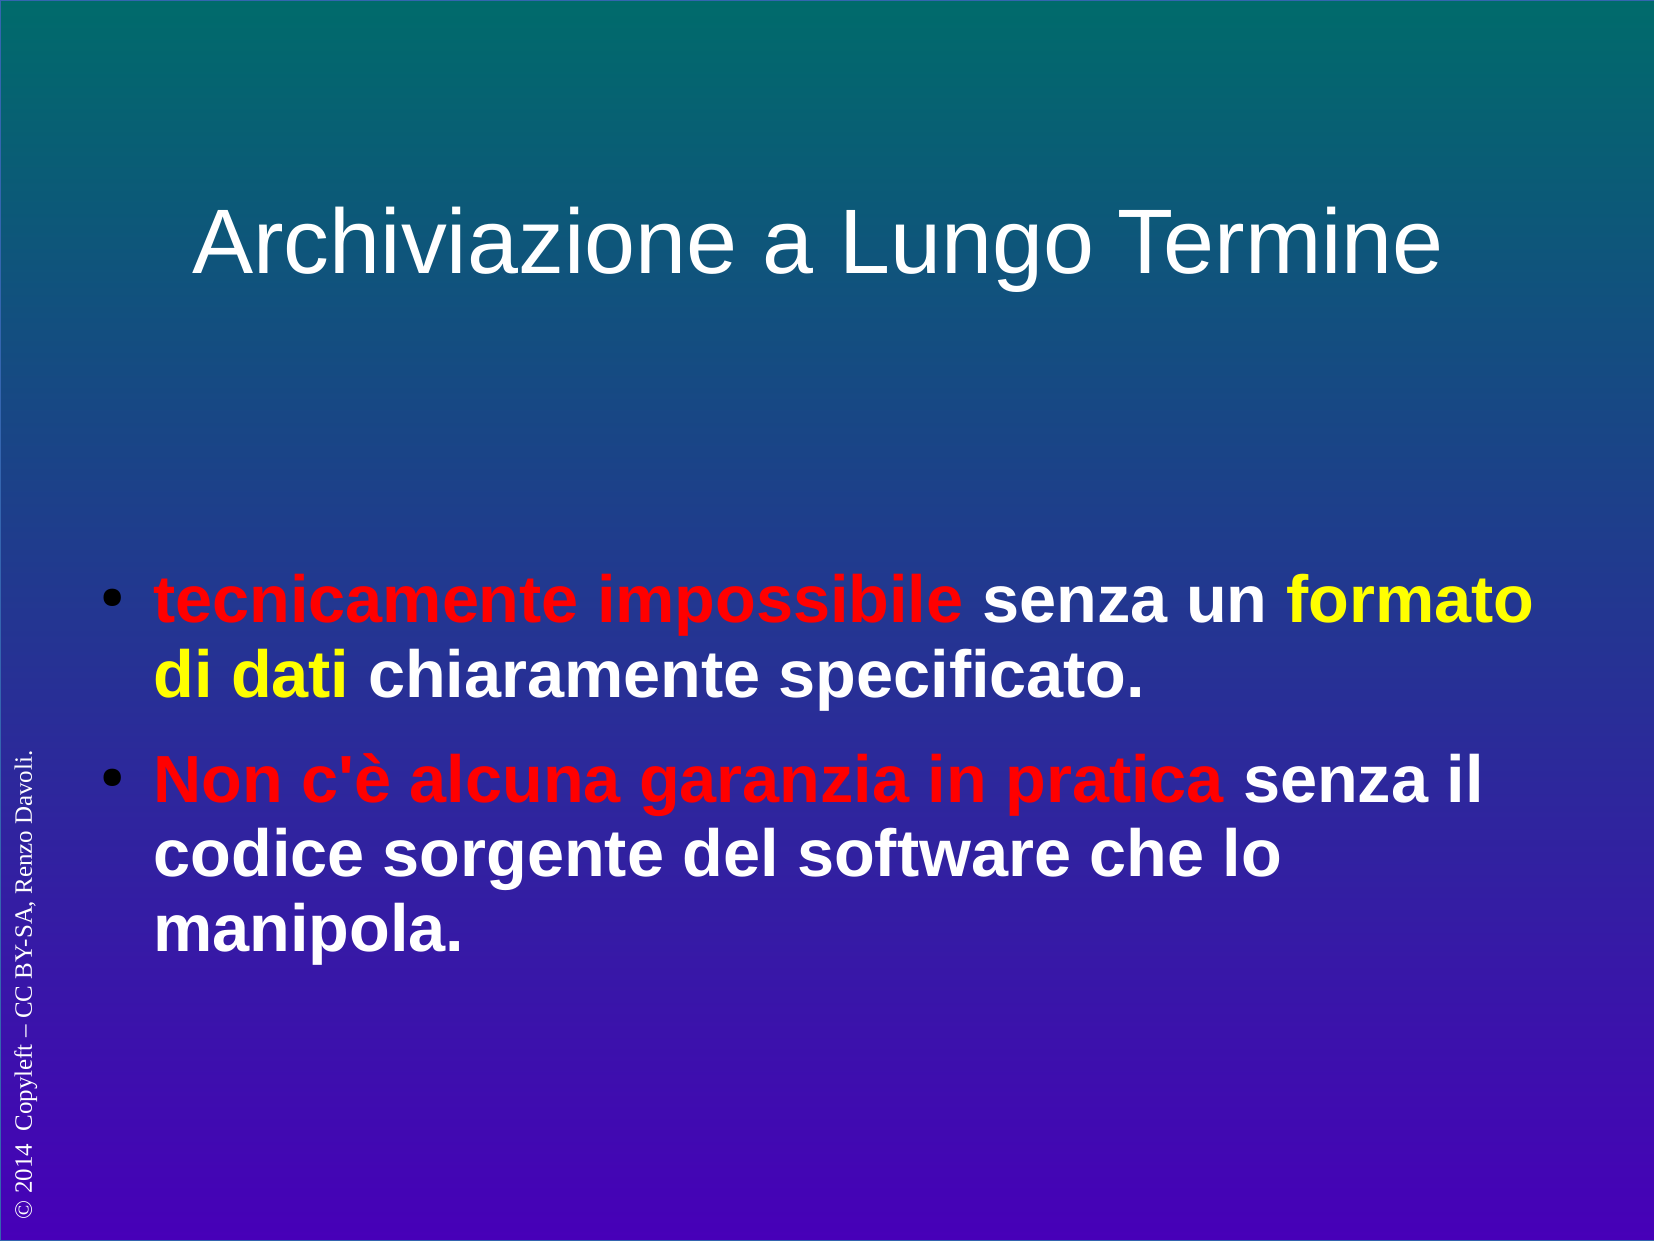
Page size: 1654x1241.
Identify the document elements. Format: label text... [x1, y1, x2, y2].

list tecnicamente impossibile senza un formato di dati chiaramente specificato. Non c'è alcuna garanzia in pratica senza il codice sorgente del software che lo manipola. [82, 562, 1571, 1094]
title Archiviazione a Lungo Termine [75, 145, 1564, 338]
